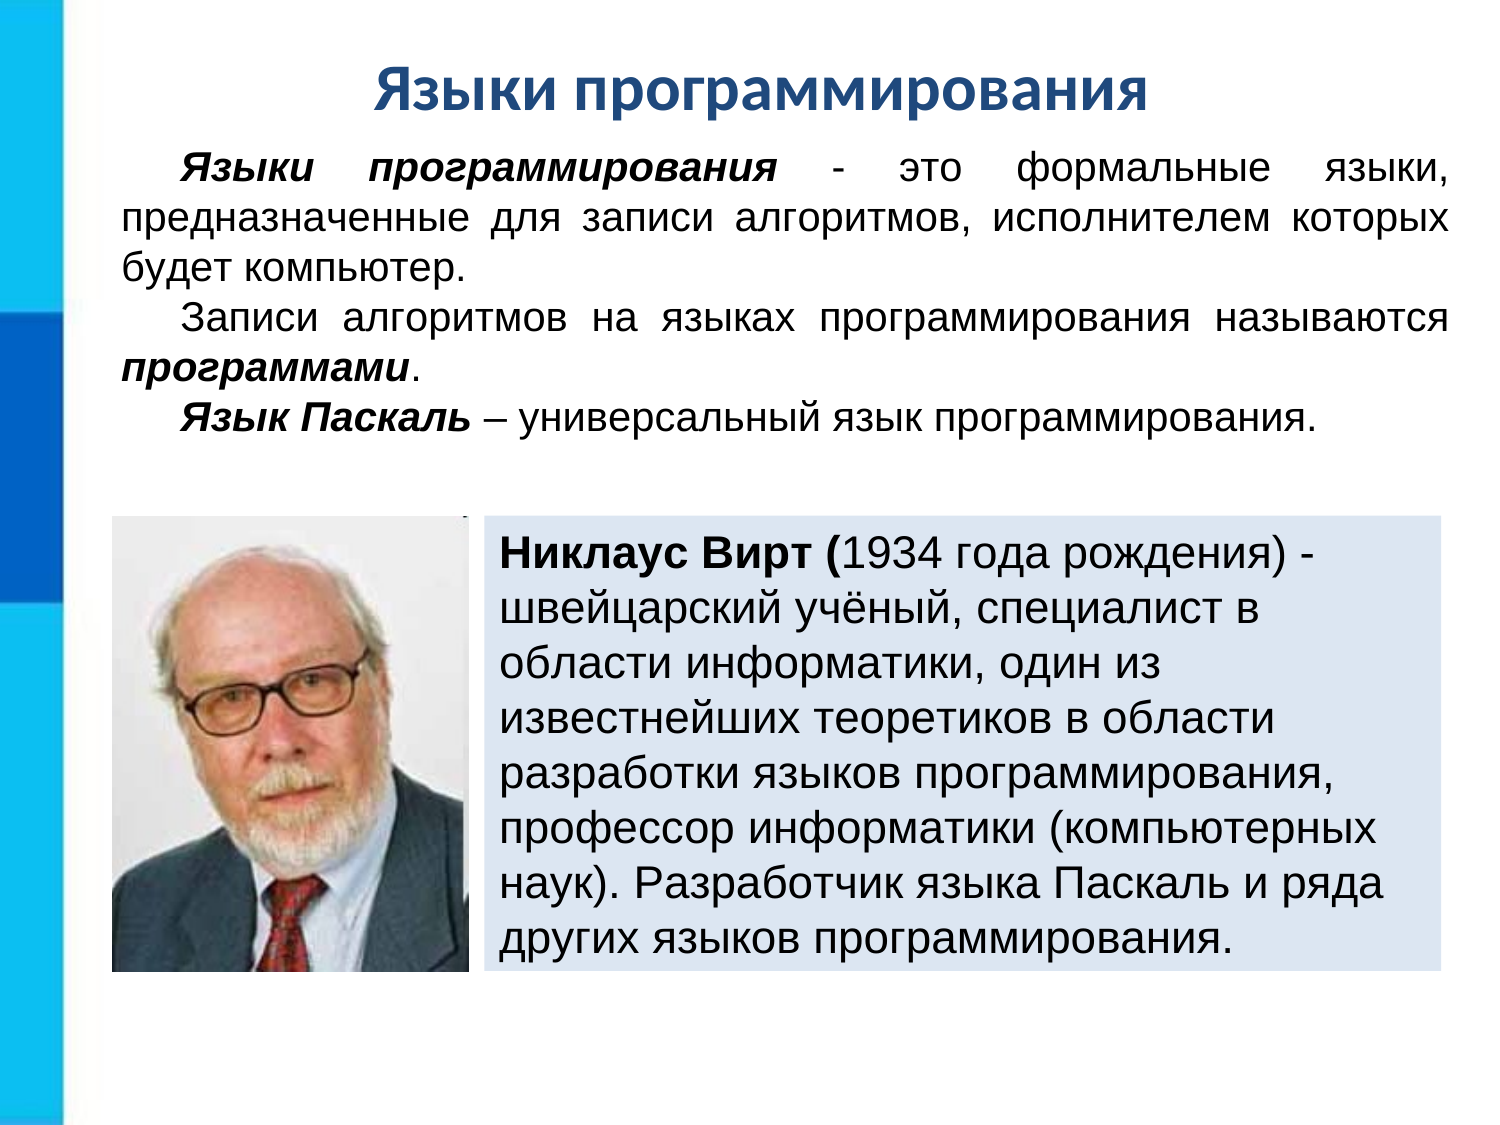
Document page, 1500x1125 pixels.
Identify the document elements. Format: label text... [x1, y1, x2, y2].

text_box Языки программирования [100, 30, 1426, 138]
text_box Никлаус Вирт (1934 года рождения) - швейцарский учёный, специалист в области информатики, один из известнейших теоретиков в области разработки языков программирования, профессор информатики (компьютерных наук). Разработчик языка Паскаль и ряда других языков программирования. [484, 515, 1442, 971]
text_box Языки программирования - это формальные языки, предназначенные для записи алгоритмов, исполнителем которых будет компьютер. Записи алгоритмов на языках программирования называются программами. Язык Паскаль – универсальный язык программирования. [106, 131, 1465, 448]
picture [0, 0, 1500, 1125]
